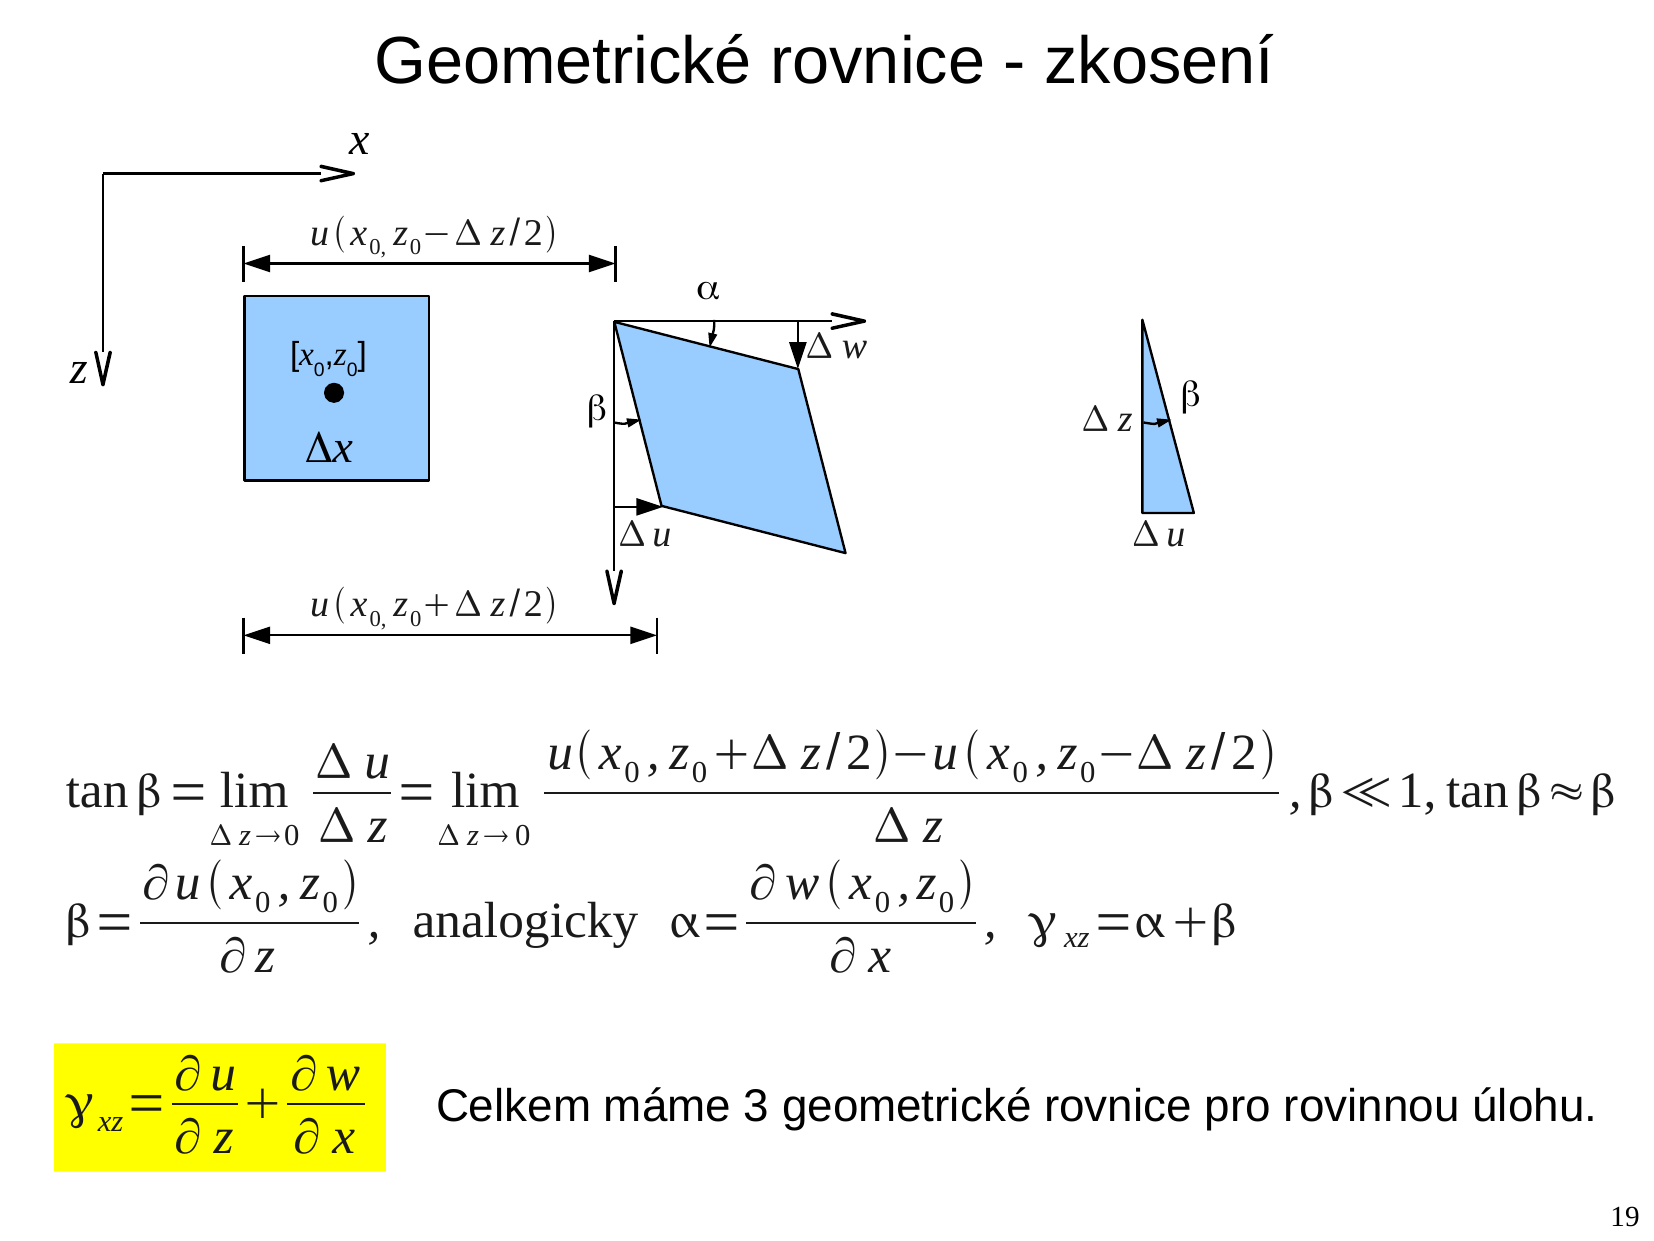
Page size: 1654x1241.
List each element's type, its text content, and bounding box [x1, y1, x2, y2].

text_box z [55, 335, 111, 420]
chart [1118, 513, 1196, 555]
chart [615, 512, 682, 555]
text_box x [334, 106, 390, 192]
chart [604, 512, 613, 555]
text_box Dx [290, 414, 368, 489]
text_box [1142, 424, 1194, 513]
text_box b [1165, 372, 1231, 437]
text_box a [681, 266, 747, 331]
chart [791, 325, 876, 368]
chart [295, 211, 566, 260]
title Geometrické rovnice - zkosení [37, 8, 1613, 113]
text_box [1142, 319, 1165, 422]
text_box Celkem máme 3 geometrické rovnice pro rovinnou úlohu. [421, 1072, 1625, 1145]
text_box [x0,z0] [275, 328, 382, 392]
text_box [244, 295, 430, 481]
text_box [615, 322, 846, 554]
chart [1068, 398, 1143, 441]
text_box [54, 1165, 386, 1172]
chart [43, 724, 1631, 1165]
text_box b [571, 386, 637, 451]
chart [295, 583, 566, 631]
